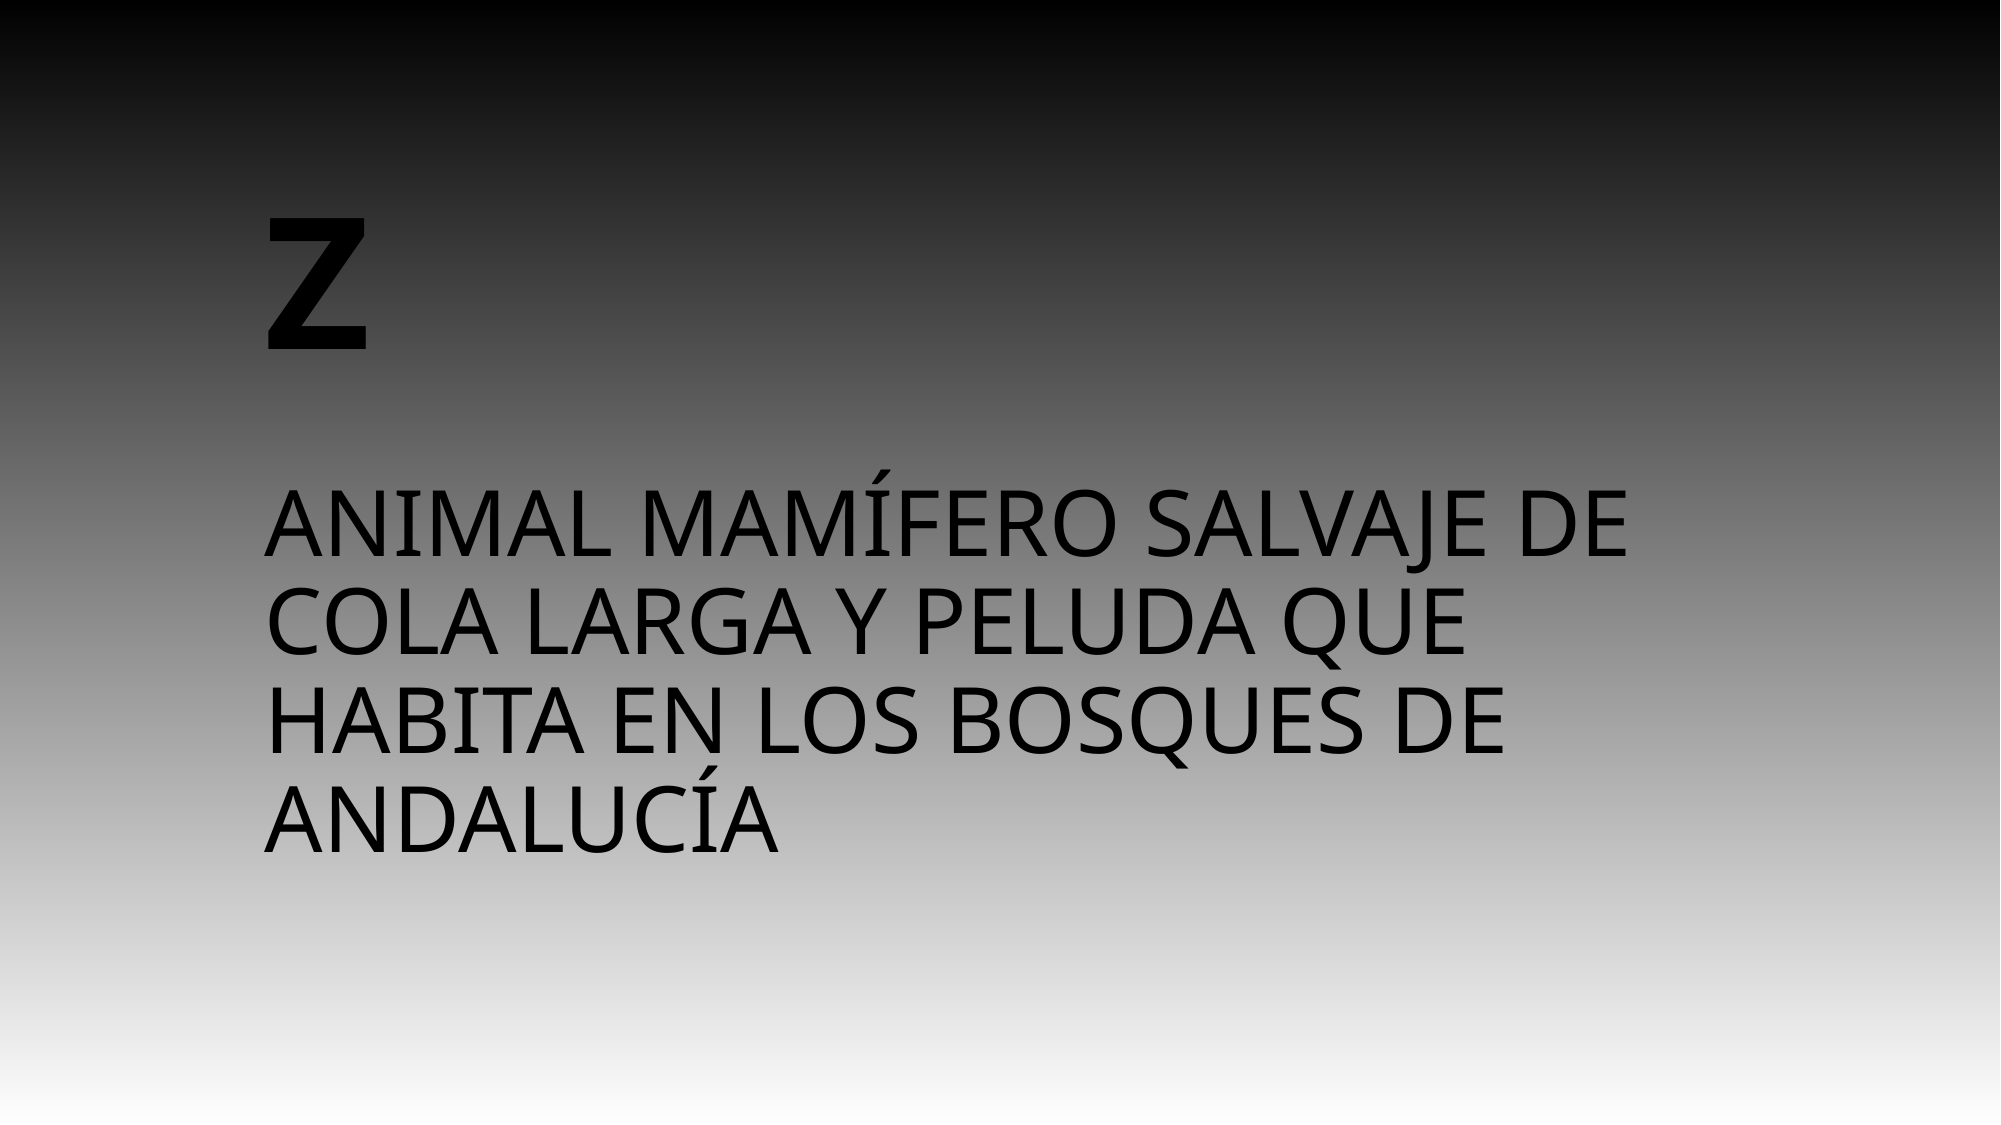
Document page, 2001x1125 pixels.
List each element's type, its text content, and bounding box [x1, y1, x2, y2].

subtitle ANIMAL MAMÍFERO SALVAJE DE COLA LARGA Y PELUDA QUE HABITA EN LOS BOSQUES DE ANDALUCÍA [249, 469, 1750, 864]
title Z [249, 184, 1750, 442]
